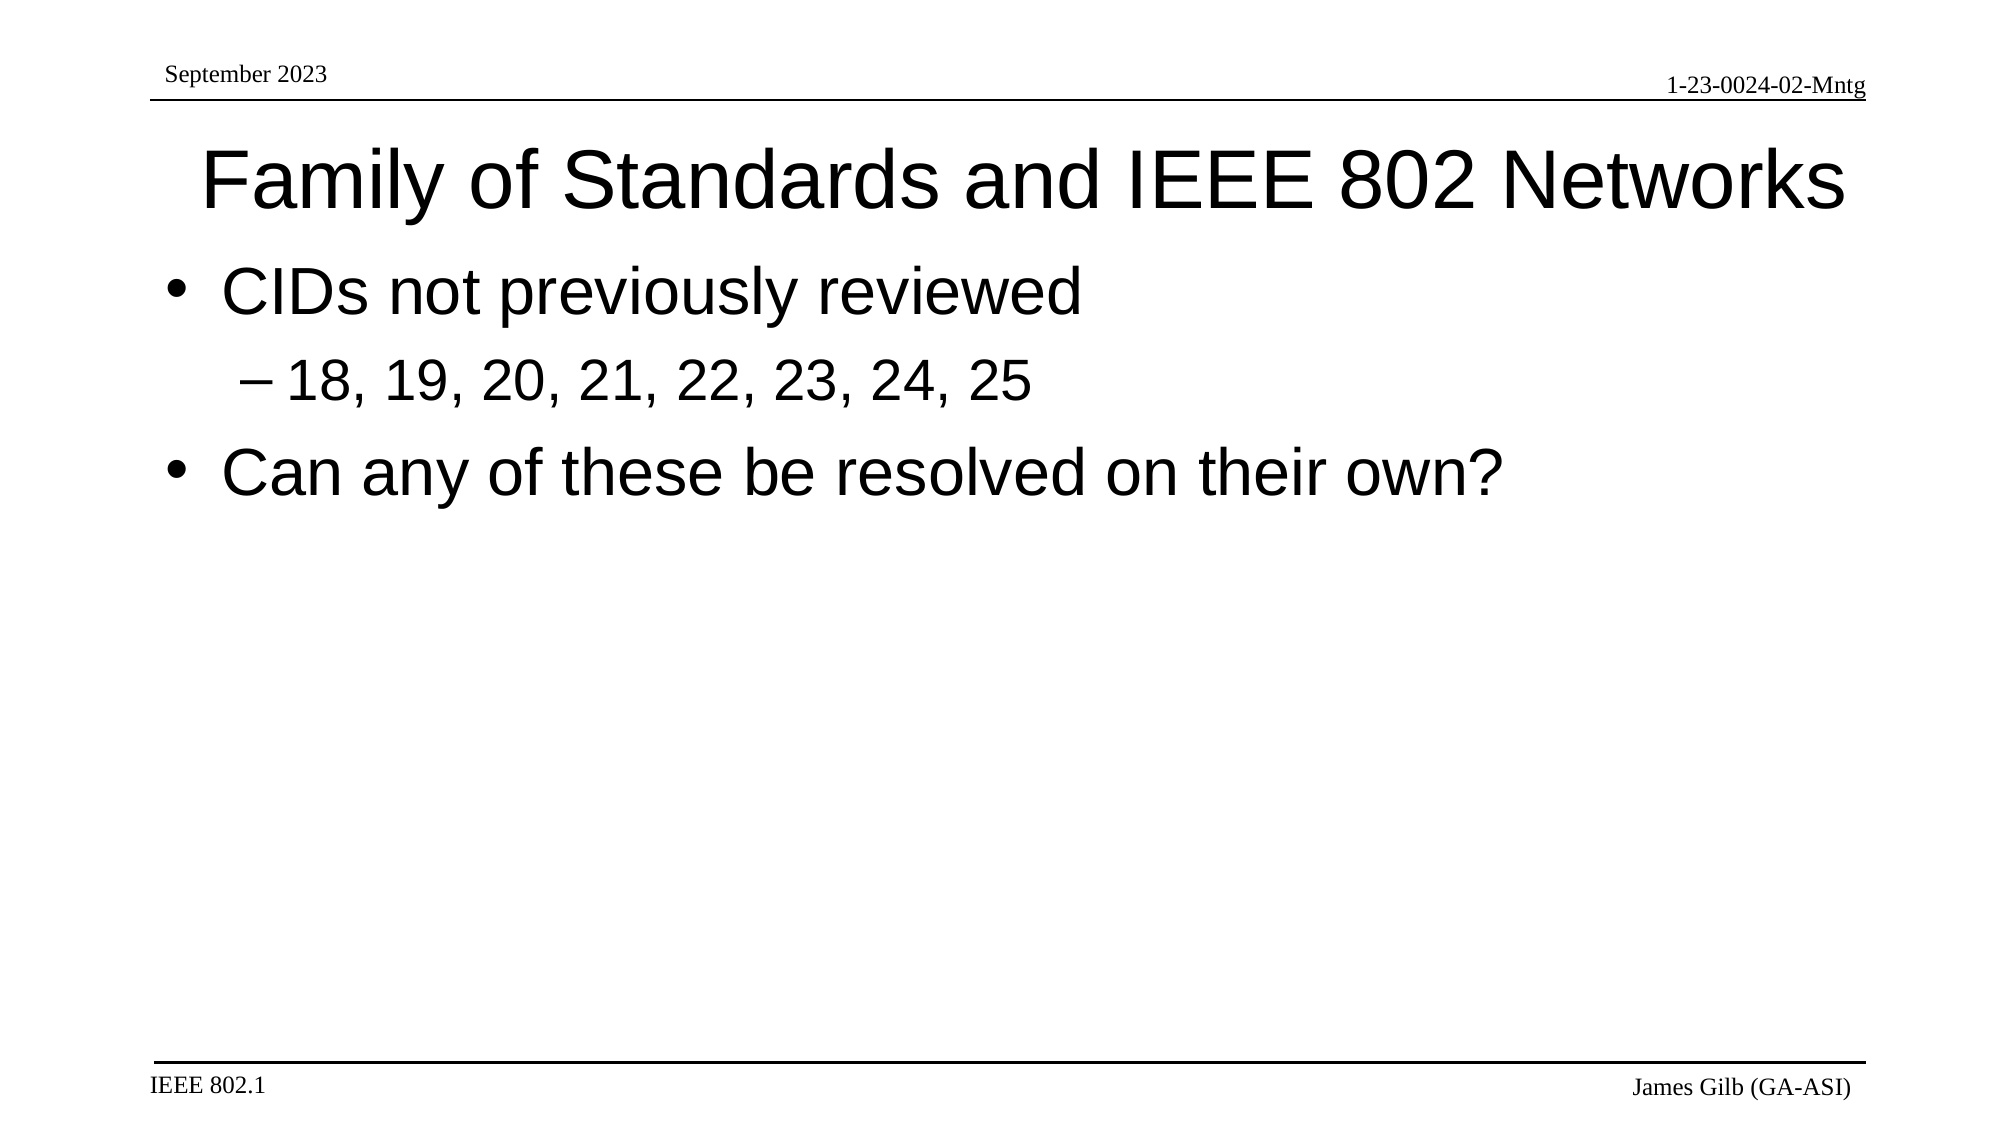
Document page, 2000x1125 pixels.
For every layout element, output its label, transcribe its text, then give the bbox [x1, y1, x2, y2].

list CIDs not previously reviewed 18, 19, 20, 21, 22, 23, 24, 25 Can any of these be resolved on their own? [149, 239, 1900, 1051]
title Family of Standards and IEEE 802 Networks [149, 112, 1900, 238]
